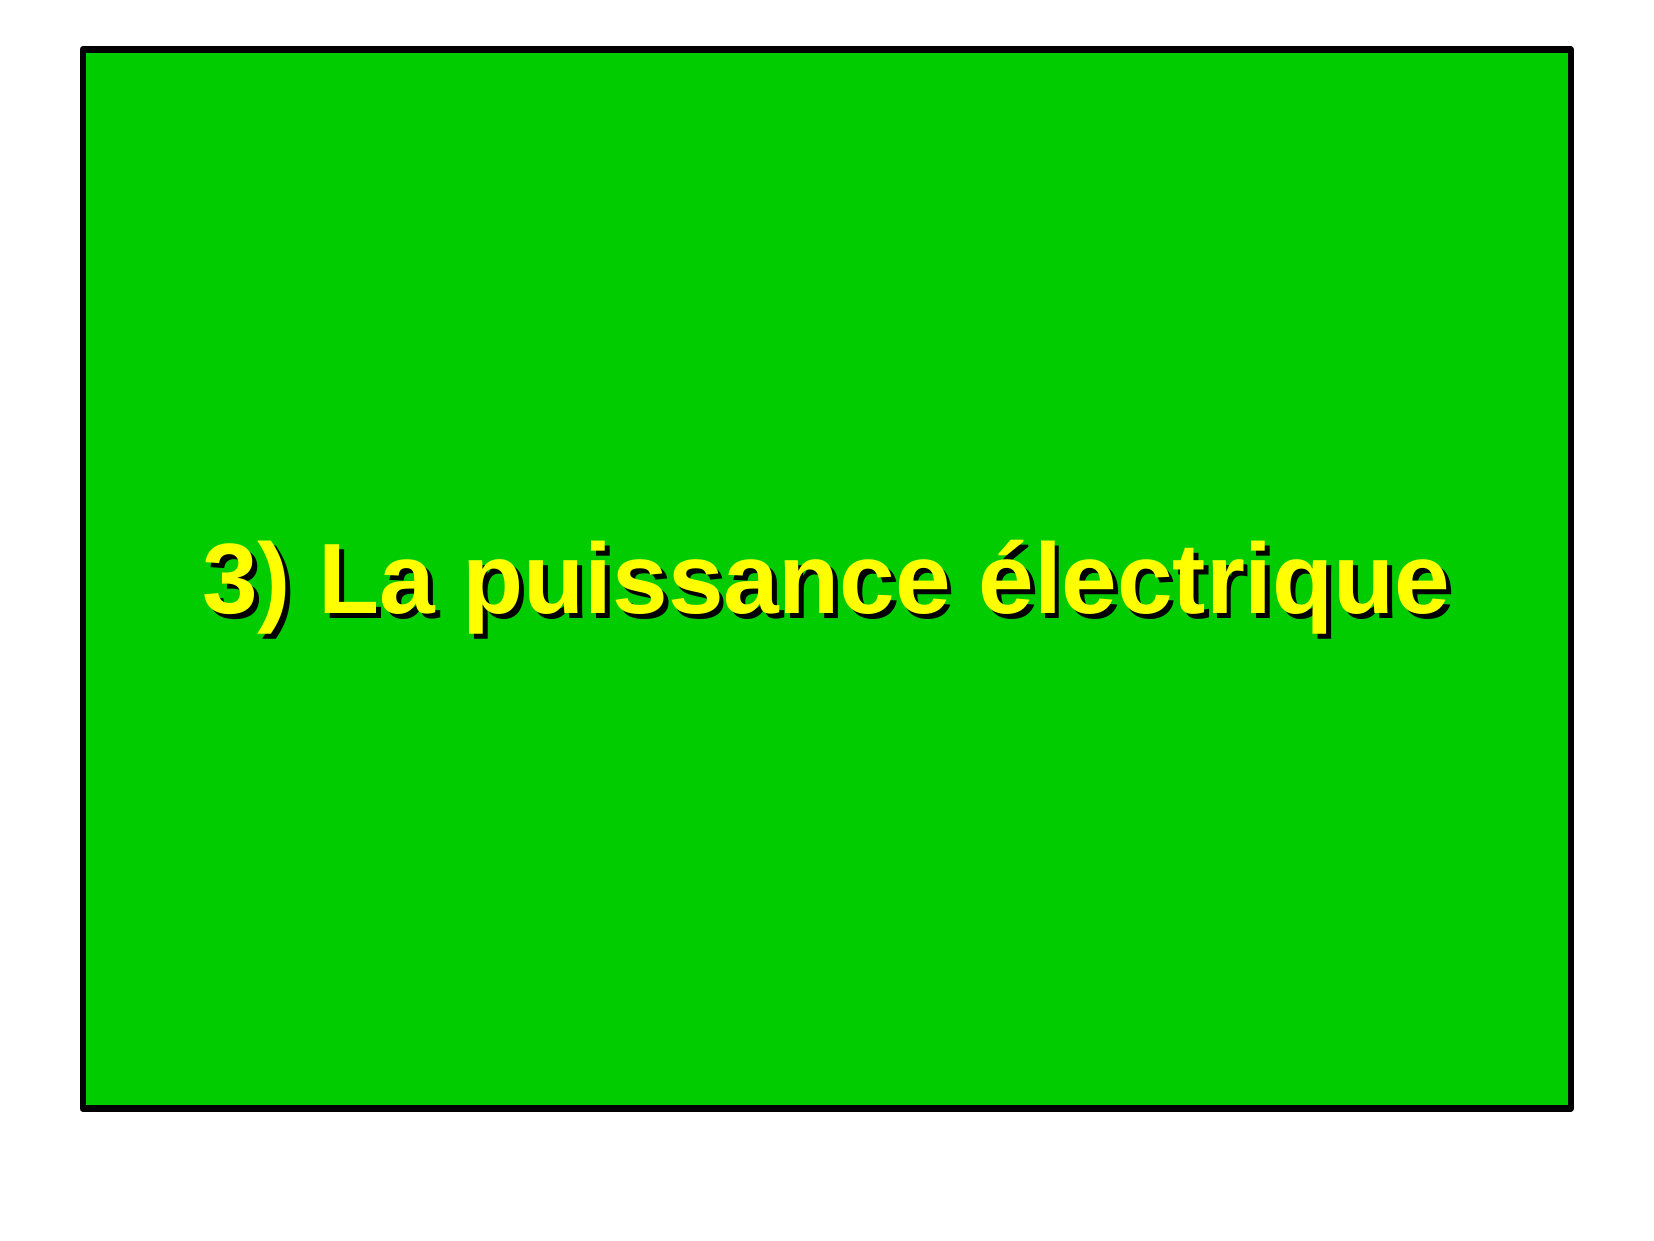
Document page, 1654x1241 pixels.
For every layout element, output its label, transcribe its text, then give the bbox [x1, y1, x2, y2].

subtitle 3) La puissance électrique [82, 49, 1571, 1109]
